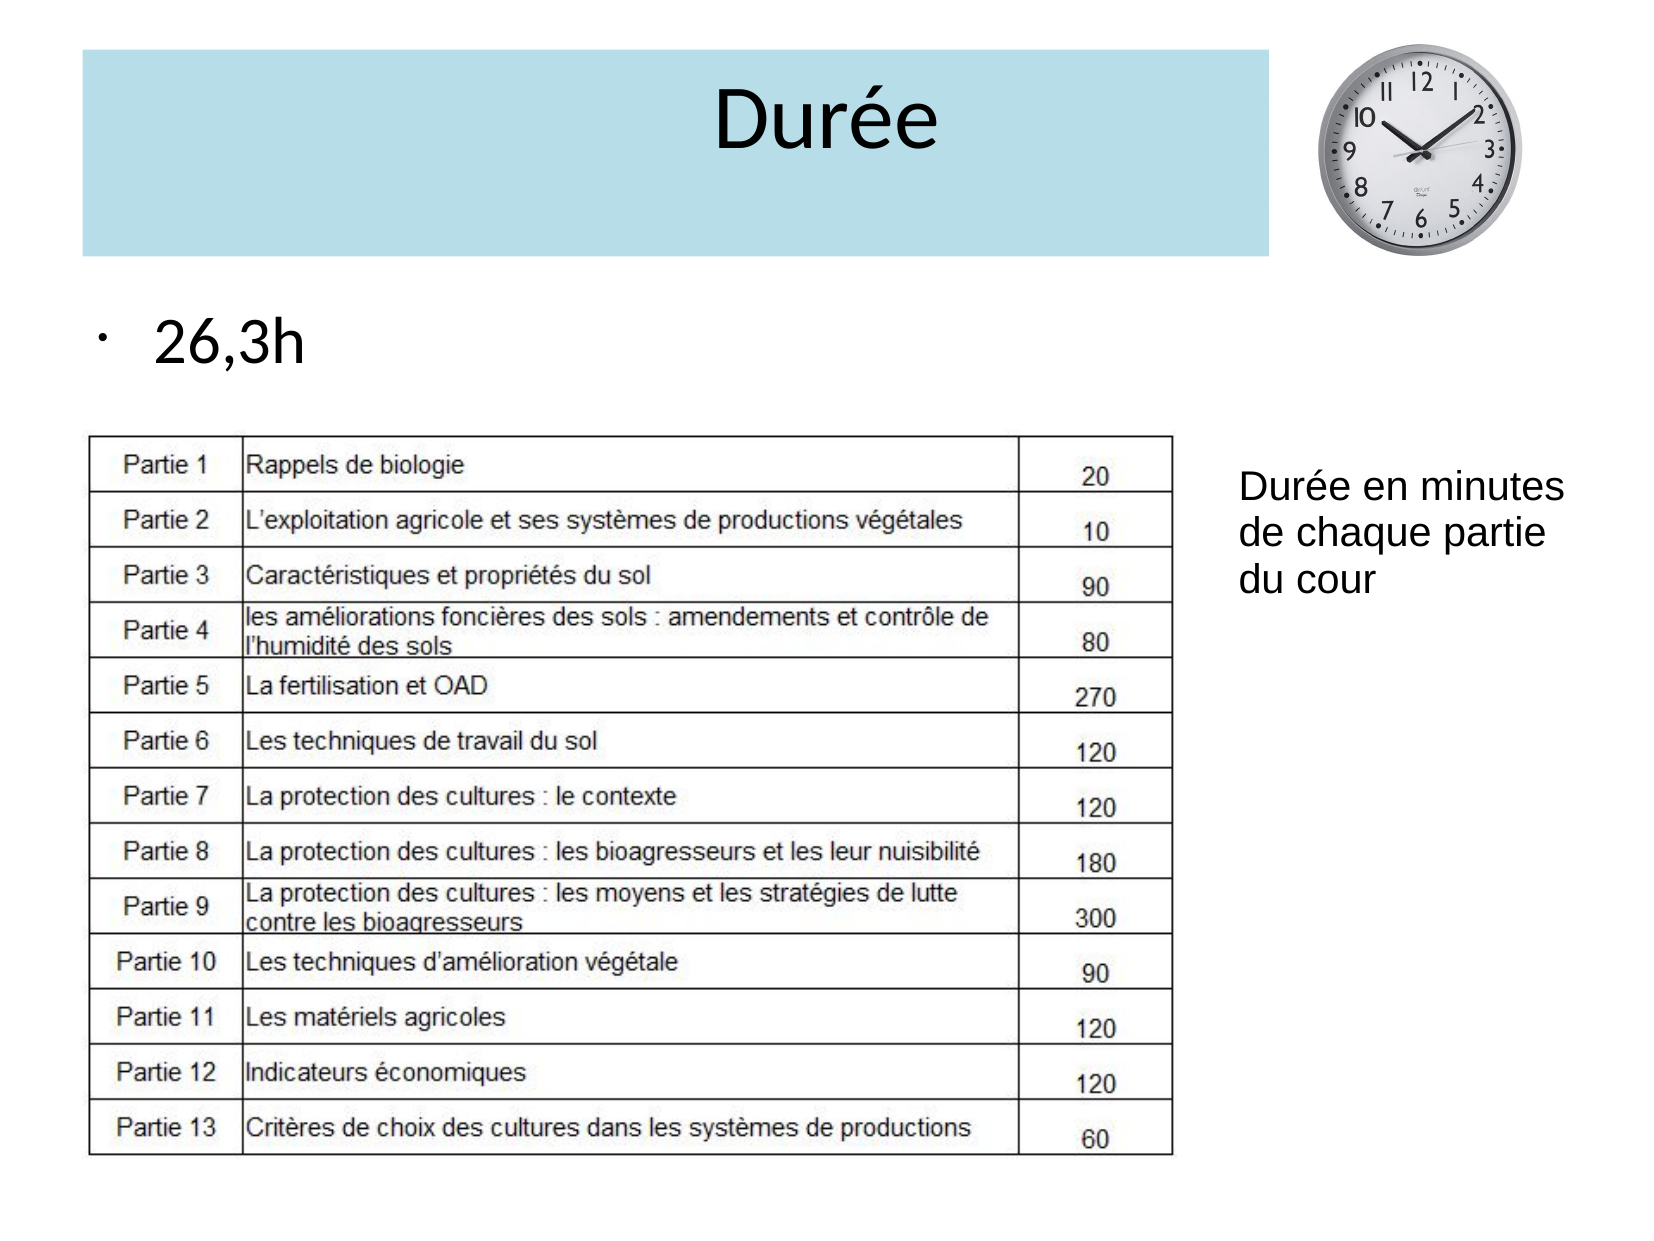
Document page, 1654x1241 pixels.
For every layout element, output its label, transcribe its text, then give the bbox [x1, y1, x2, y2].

picture [82, 429, 1177, 1159]
list 26,3h [82, 289, 1571, 1108]
picture [1269, 44, 1576, 257]
text_box Durée en minutes de chaque partie du cour [1223, 455, 1602, 612]
title Durée [82, 49, 1269, 257]
